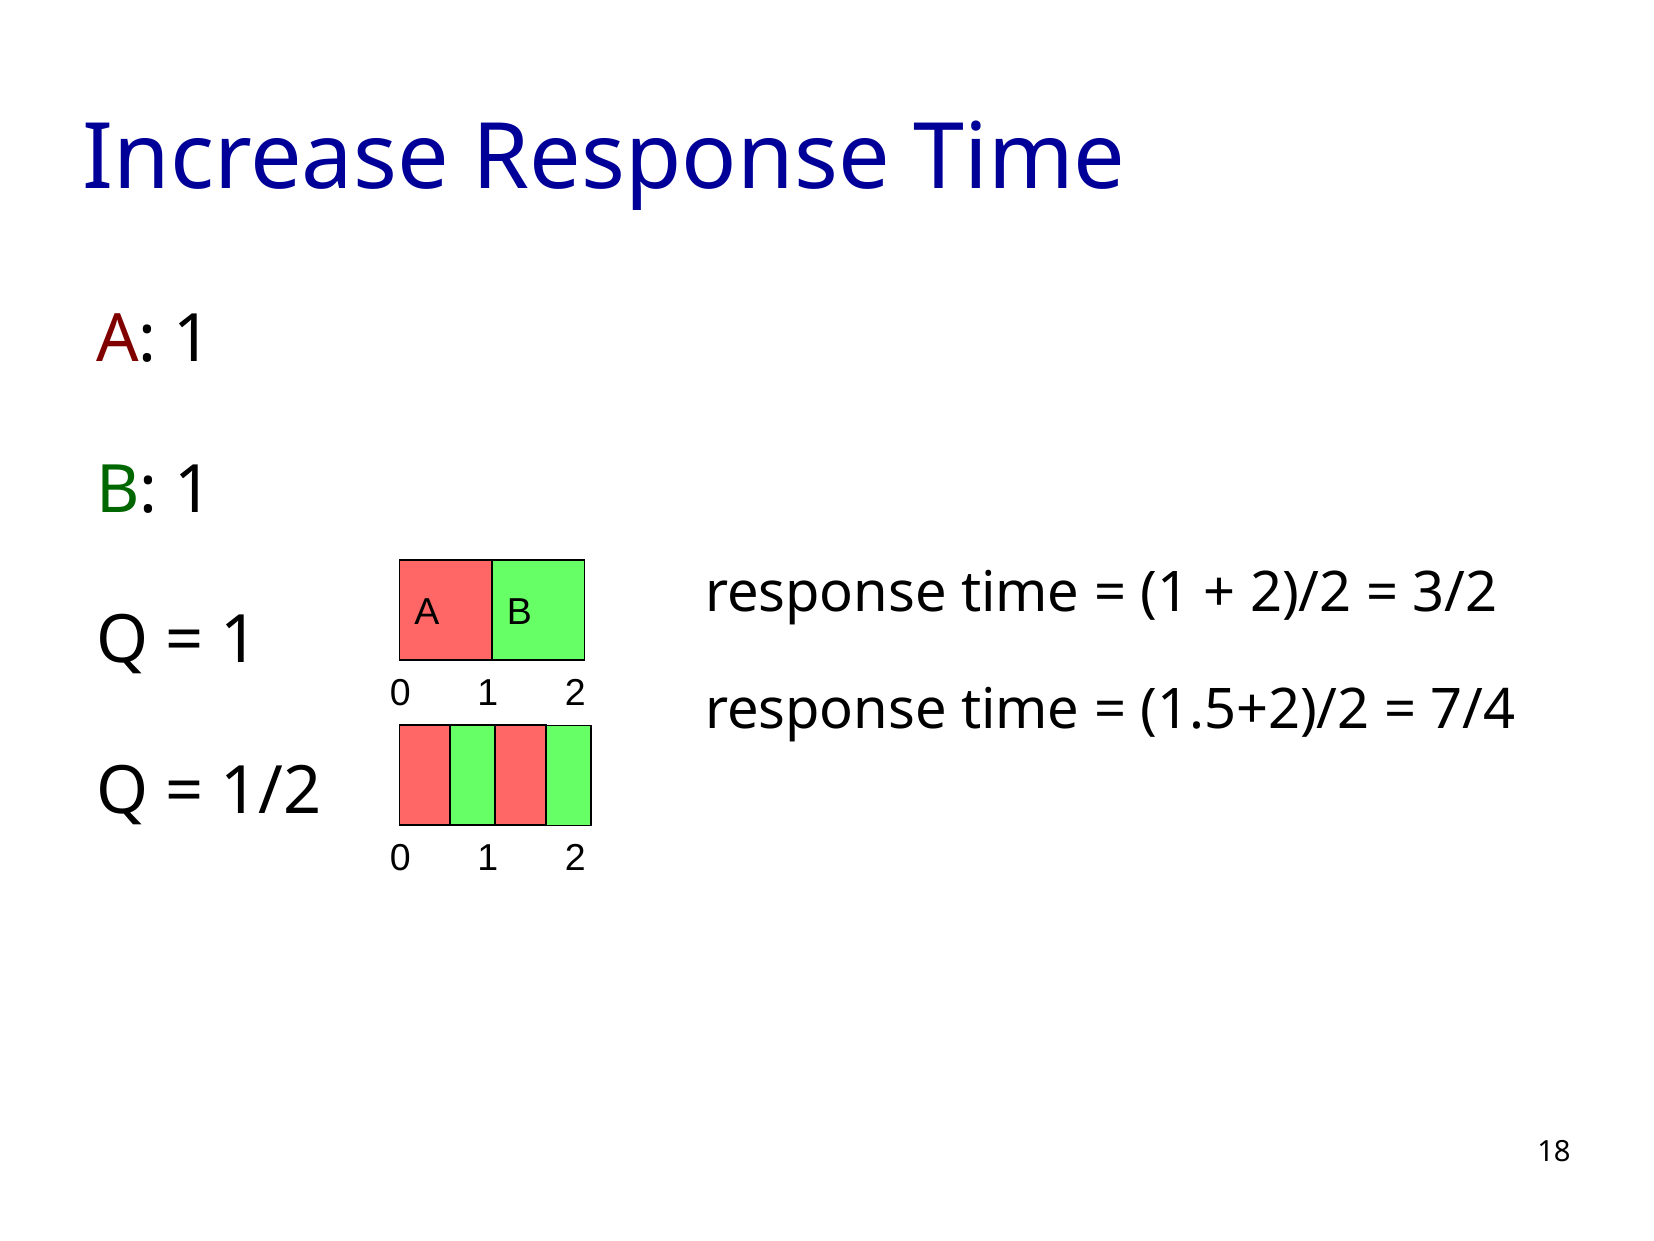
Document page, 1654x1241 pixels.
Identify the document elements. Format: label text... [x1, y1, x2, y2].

text_box 0 [375, 825, 426, 886]
text_box 2 [550, 825, 601, 886]
text_box 2 [550, 660, 601, 721]
text_box 1 [462, 825, 513, 886]
list response time = (1 + 2)/2 = 3/2 response time = (1.5+2)/2 = 7/4 [675, 555, 1654, 826]
title Increase Response Time [82, 49, 1571, 257]
text_box [399, 725, 591, 826]
text_box A [399, 560, 492, 660]
list A: 1 B: 1 Q = 1 Q = 1/2 [60, 290, 601, 1096]
text_box 1 [462, 660, 513, 721]
text_box B [492, 560, 585, 660]
text_box 0 [375, 660, 426, 721]
